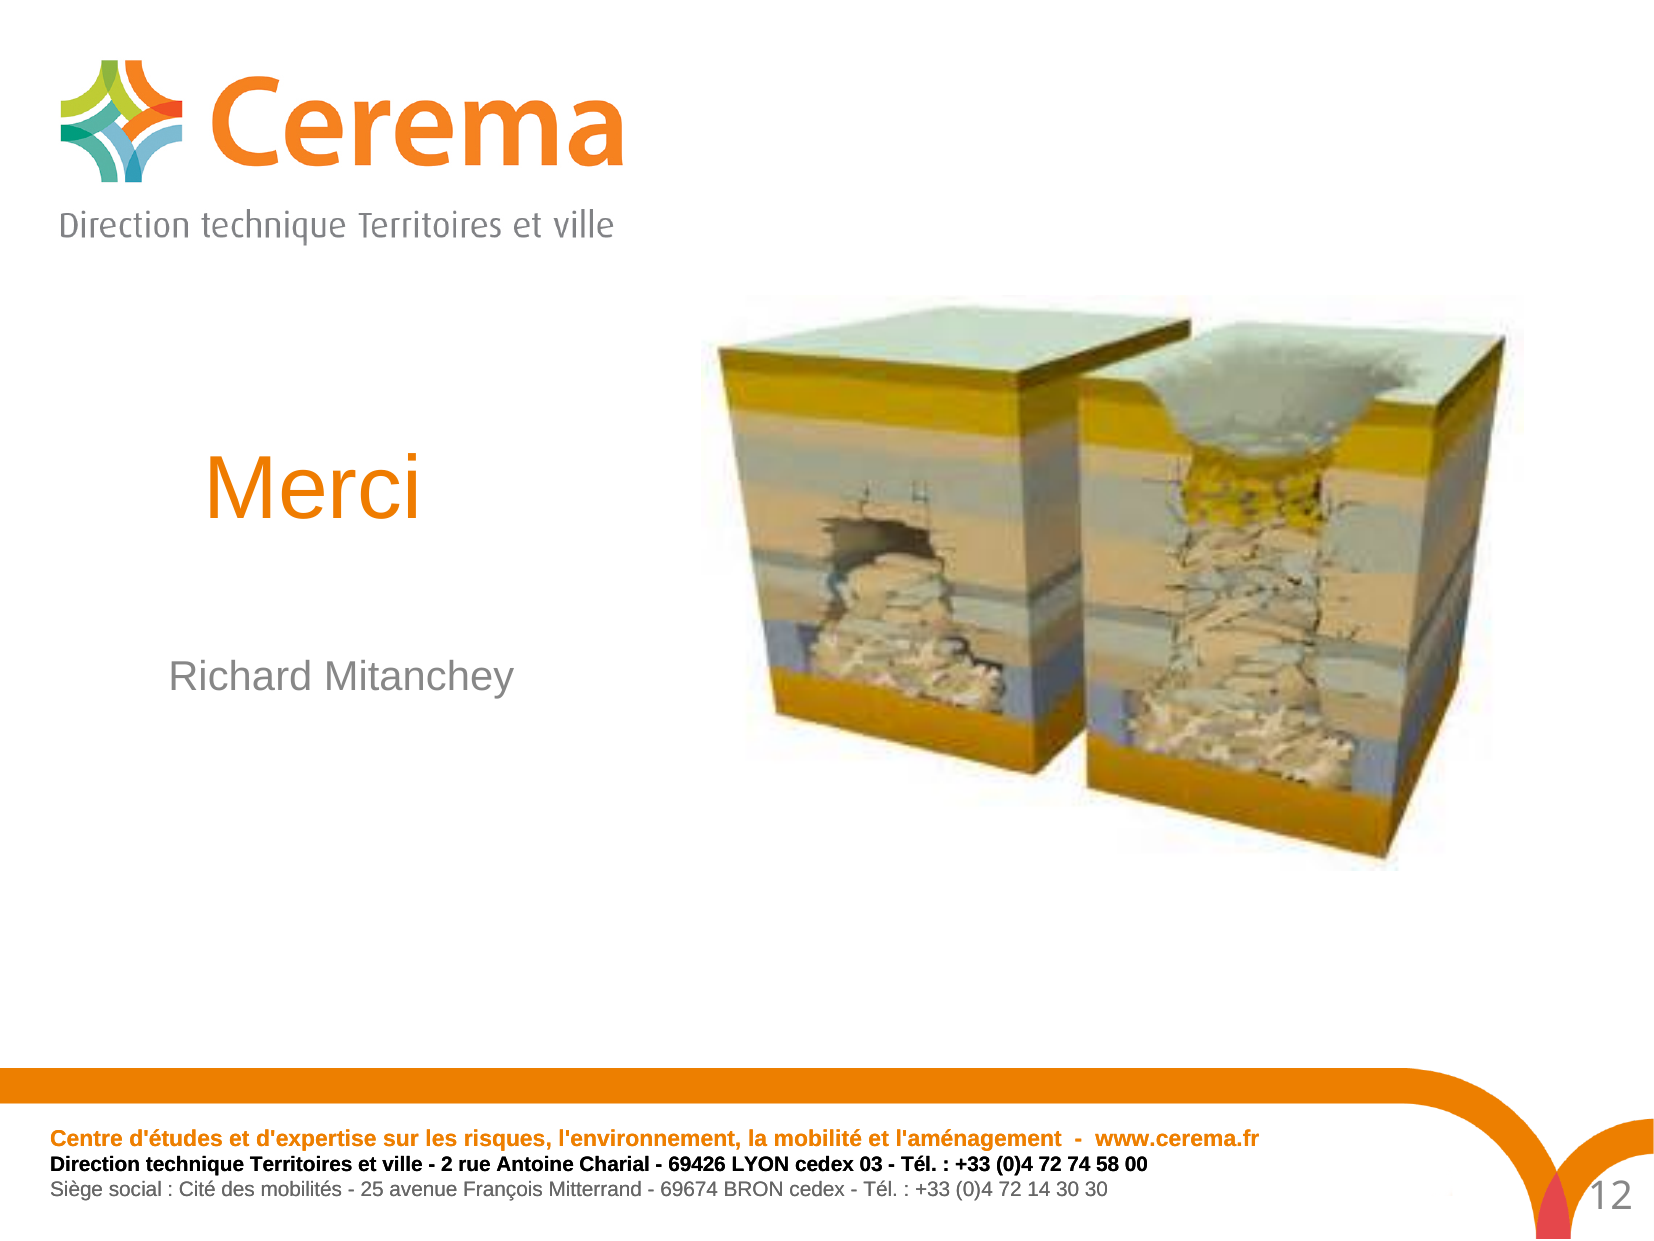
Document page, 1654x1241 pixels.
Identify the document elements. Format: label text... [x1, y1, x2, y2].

picture [701, 295, 1524, 871]
picture [0, 0, 684, 291]
text_box Merci [188, 442, 701, 554]
picture [0, 1068, 1654, 1239]
text_box Centre d'études et d'expertise sur les risques, l'environnement, la mobilité et l'aménagement - www.cerema.fr Direction technique Territoires et ville - 2 rue Antoine Charial - 69426 LYON cedex 03 - Tél. : +33 (0)4 72 74 58 00 Siège social : Cité des mobilités - 25 avenue François Mitterrand - 69674 BRON cedex - Tél. : +33 (0)4 72 14 30 30 [35, 1116, 1394, 1217]
text_box Richard Mitanchey [153, 641, 1595, 957]
